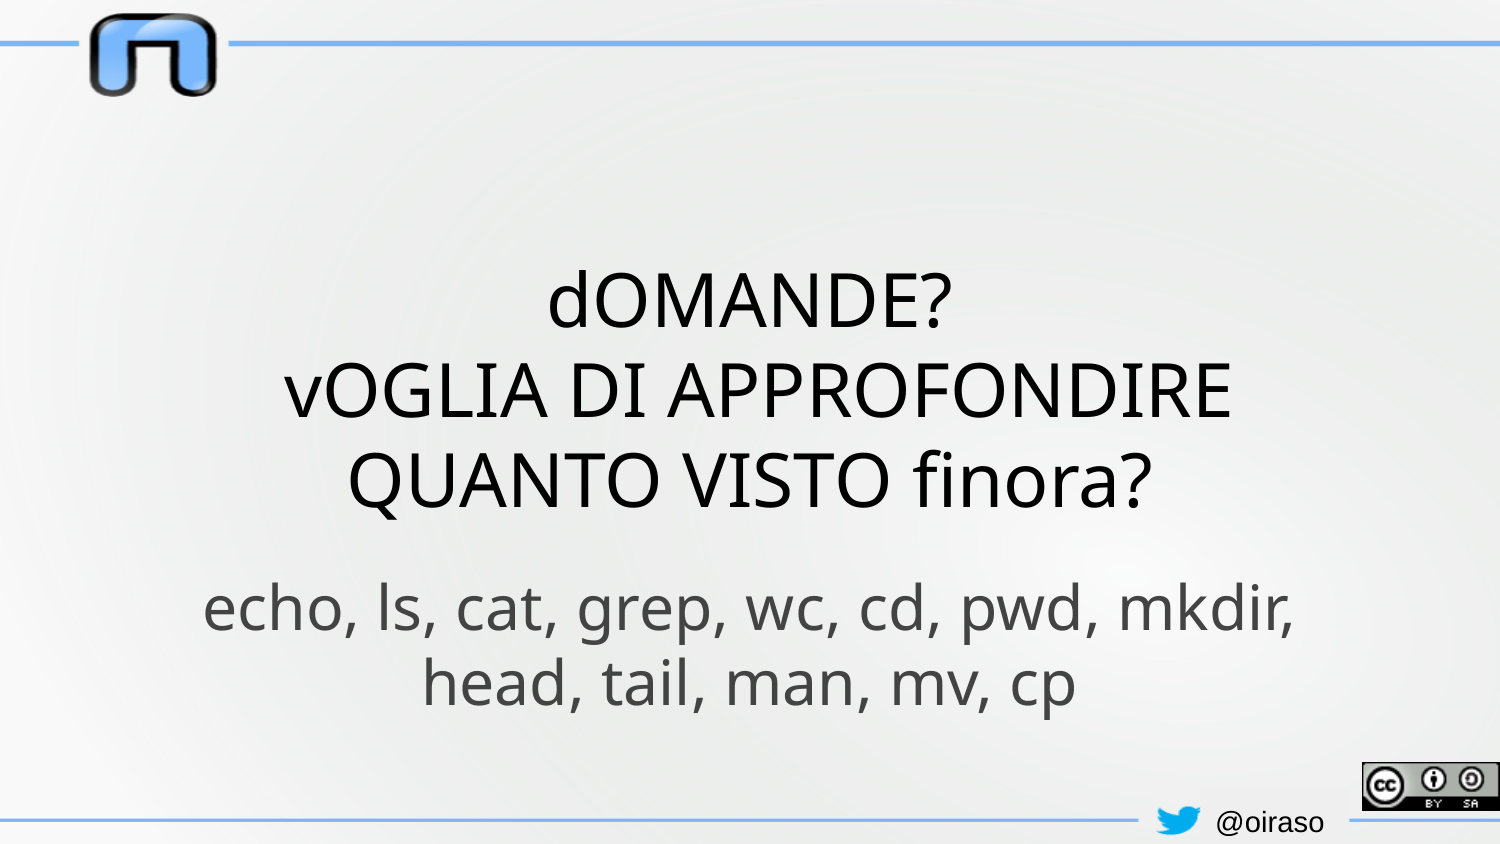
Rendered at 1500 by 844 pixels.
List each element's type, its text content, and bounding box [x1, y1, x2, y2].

picture [0, 0, 1500, 844]
subtitle echo, ls, cat, grep, wc, cd, pwd, mkdir, head, tail, man, mv, cp [112, 553, 1388, 683]
text_box @oirasor [1200, 788, 1350, 844]
title dOMANDE? vOGLIA DI APPROFONDIRE QUANTO VISTO finora? [112, 347, 1388, 538]
